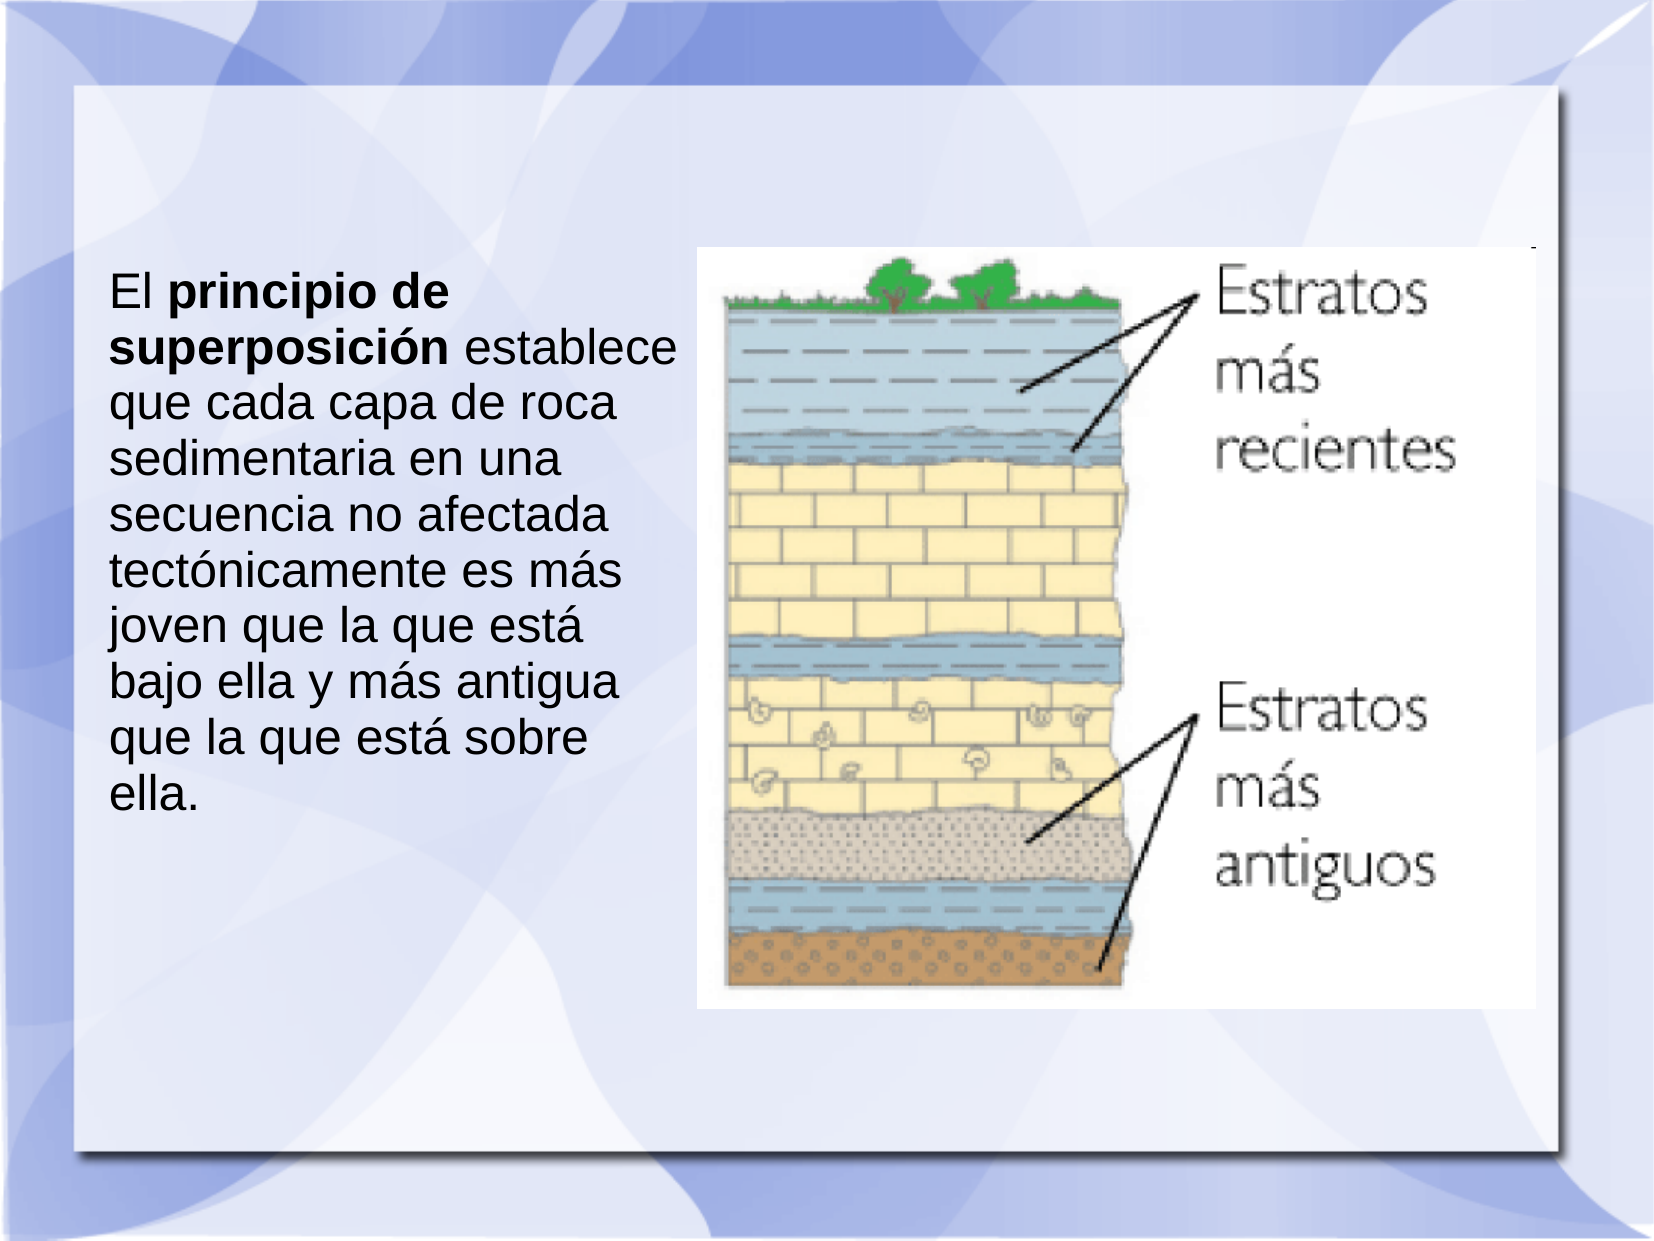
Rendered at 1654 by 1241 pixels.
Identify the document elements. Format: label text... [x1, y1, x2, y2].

picture [0, 0, 1654, 1241]
text_box El principio de superposición establece que cada capa de roca sedimentaria en una secuencia no afectada tectónicamente es más joven que la que está bajo ella y más antigua que la que está sobre ella. [58, 255, 698, 829]
